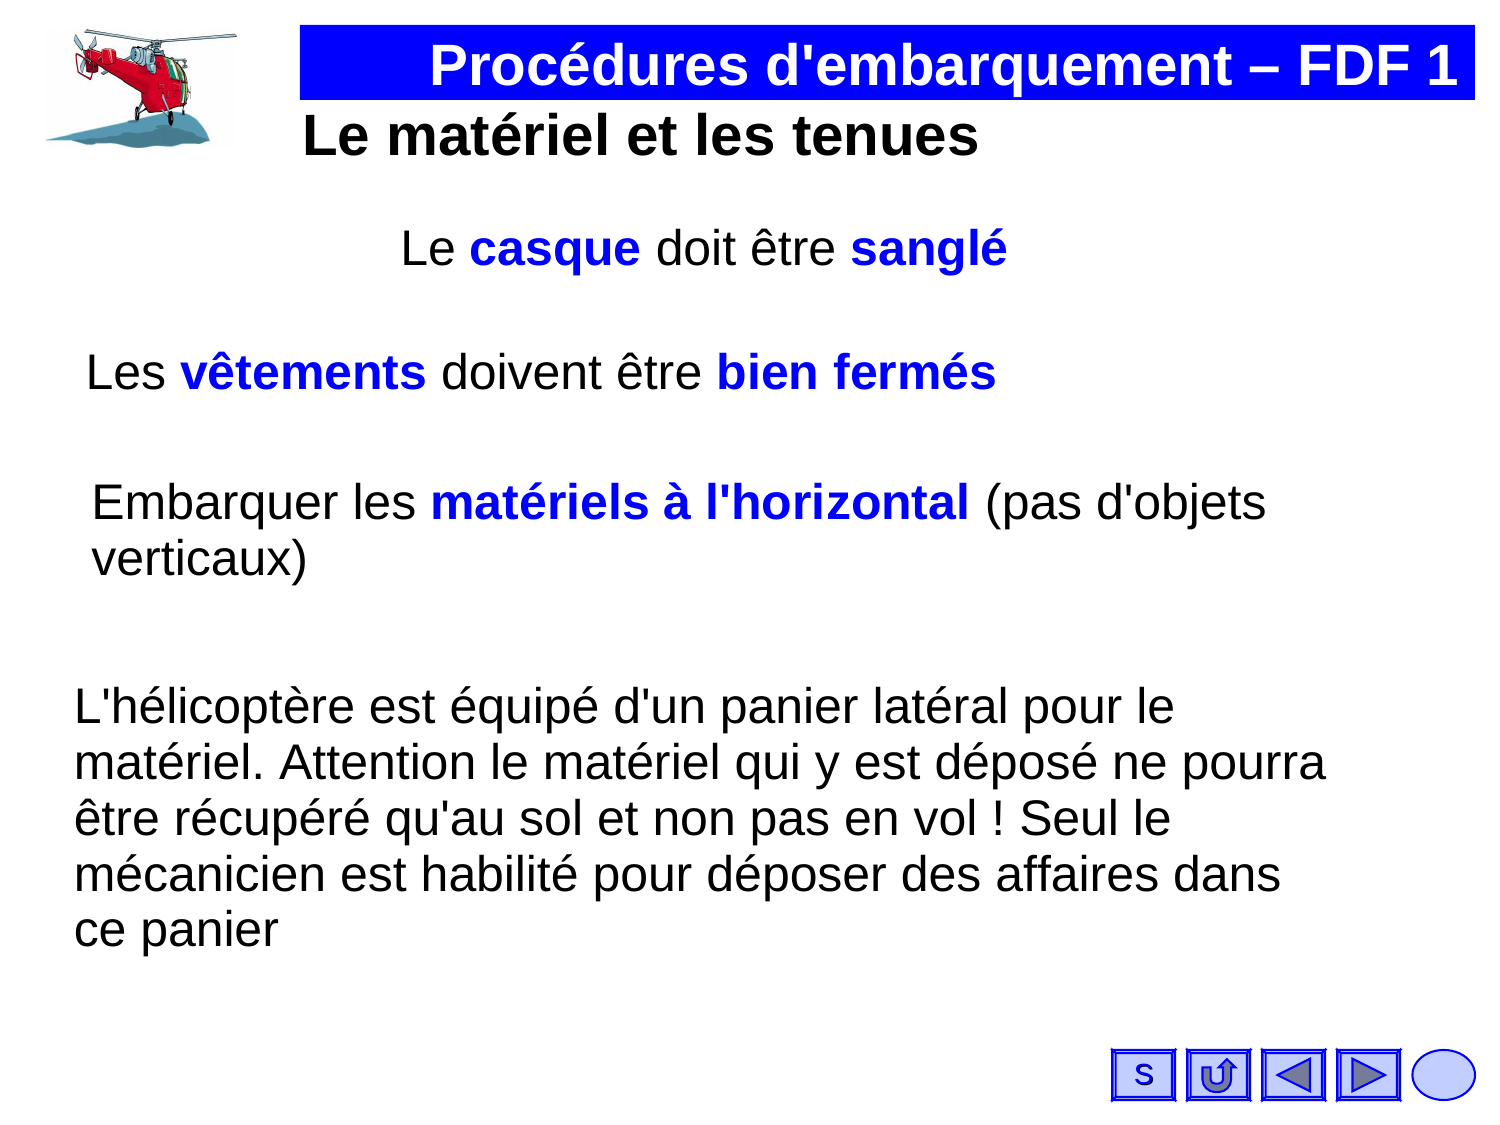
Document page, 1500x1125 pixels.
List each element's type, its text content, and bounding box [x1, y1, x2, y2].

picture [45, 29, 237, 148]
text_box [1412, 1049, 1476, 1101]
text_box Le matériel et les tenues [287, 94, 1096, 176]
text_box Embarquer les matériels à l'horizontal (pas d'objets verticaux) [76, 466, 1347, 595]
text_box Le casque doit être sanglé [385, 212, 1038, 284]
text_box L'hélicoptère est équipé d'un panier latéral pour le matériel. Attention le matériel qui y est déposé ne pourra être récupéré qu'au sol et non pas en vol ! Seul le mécanicien est habilité pour déposer des affaires dans ce panier [59, 671, 1359, 1021]
text_box Procédures d'embarquement – FDF 1 [299, 24, 1475, 100]
text_box Les vêtements doivent être bien fermés [70, 336, 1341, 409]
